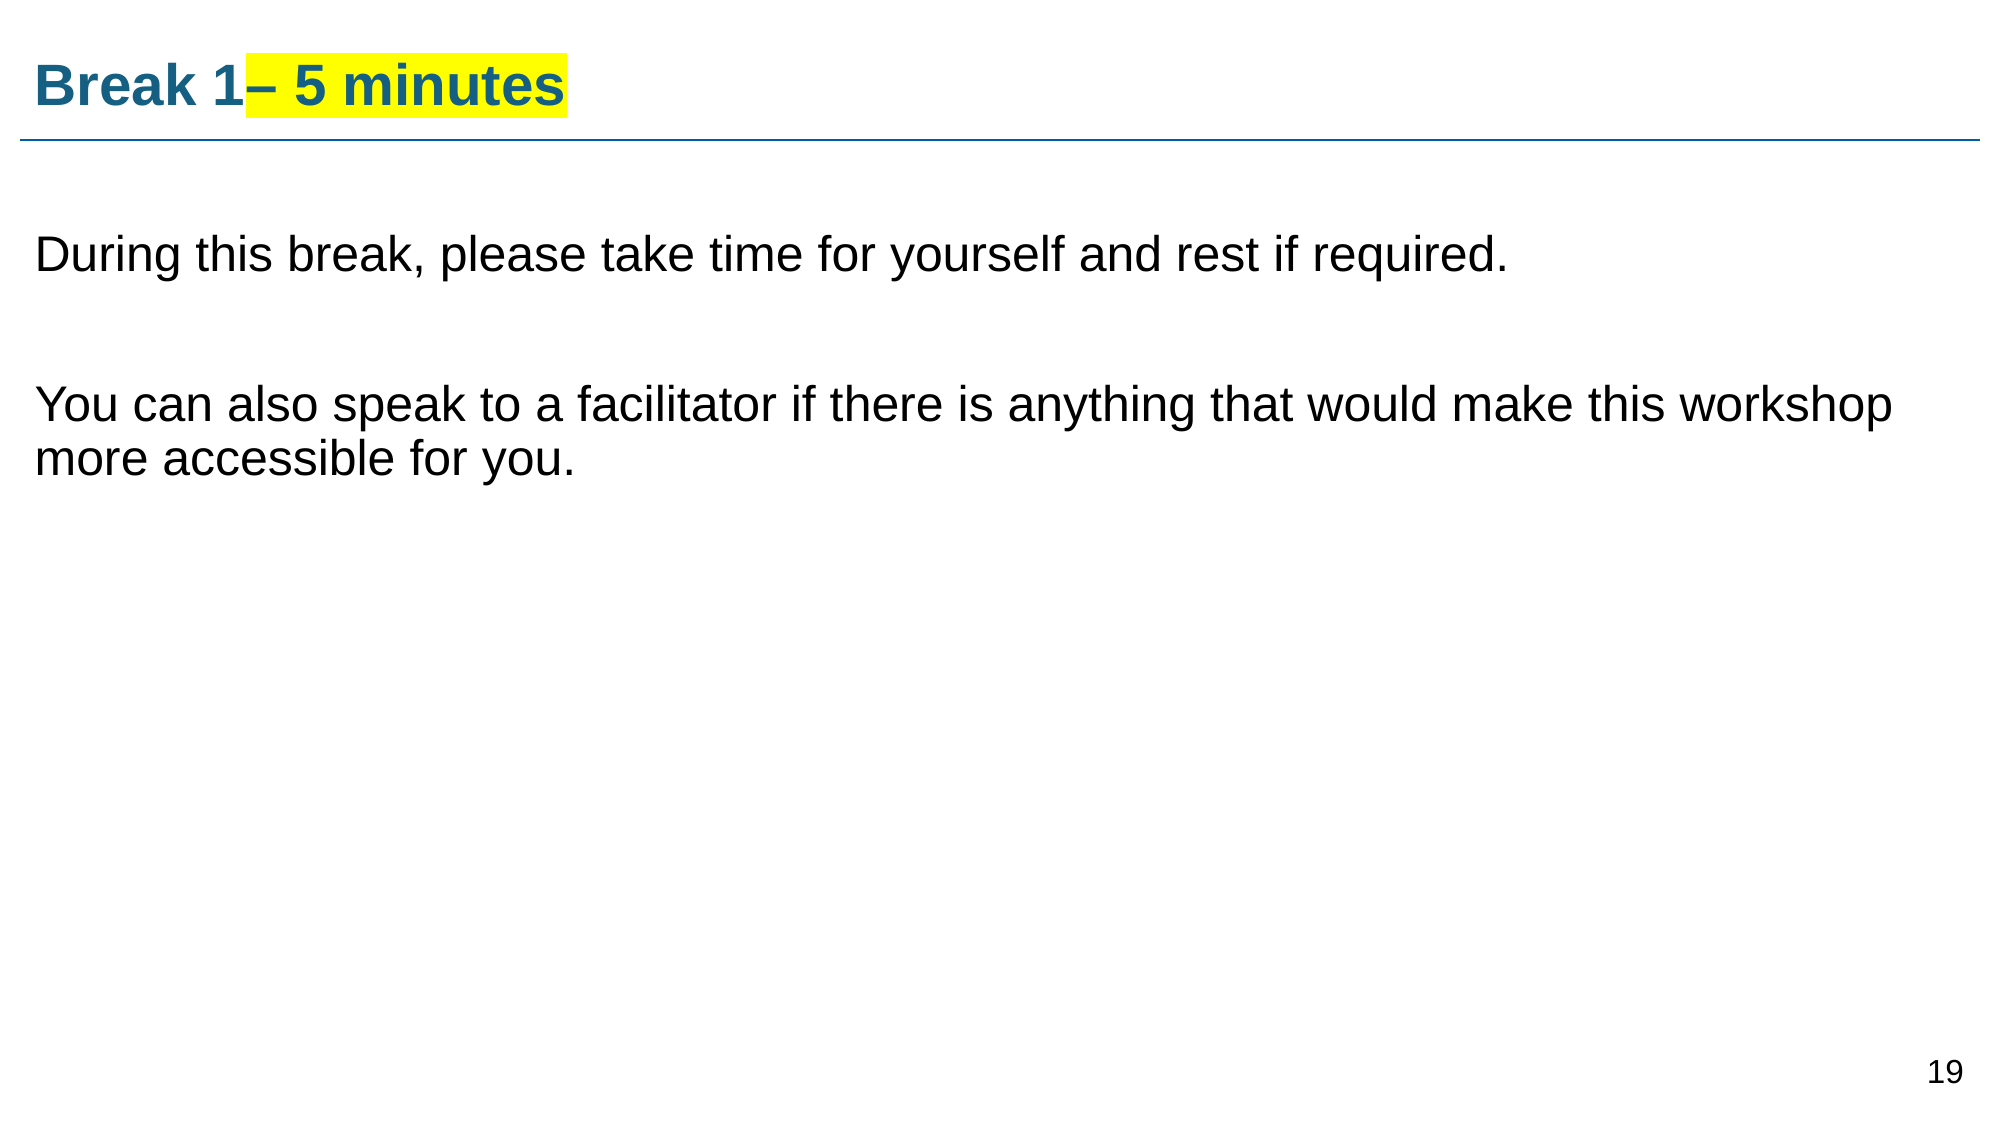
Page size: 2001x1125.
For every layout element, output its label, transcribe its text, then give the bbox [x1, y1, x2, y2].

text_box [1911, 1042, 1983, 1103]
title Break 1– 5 minutes [19, 47, 1981, 140]
list During this break, please take time for yourself and rest if required. You can also speak to a facilitator if there is anything that would make this workshop more accessible for you. [19, 140, 1981, 1043]
